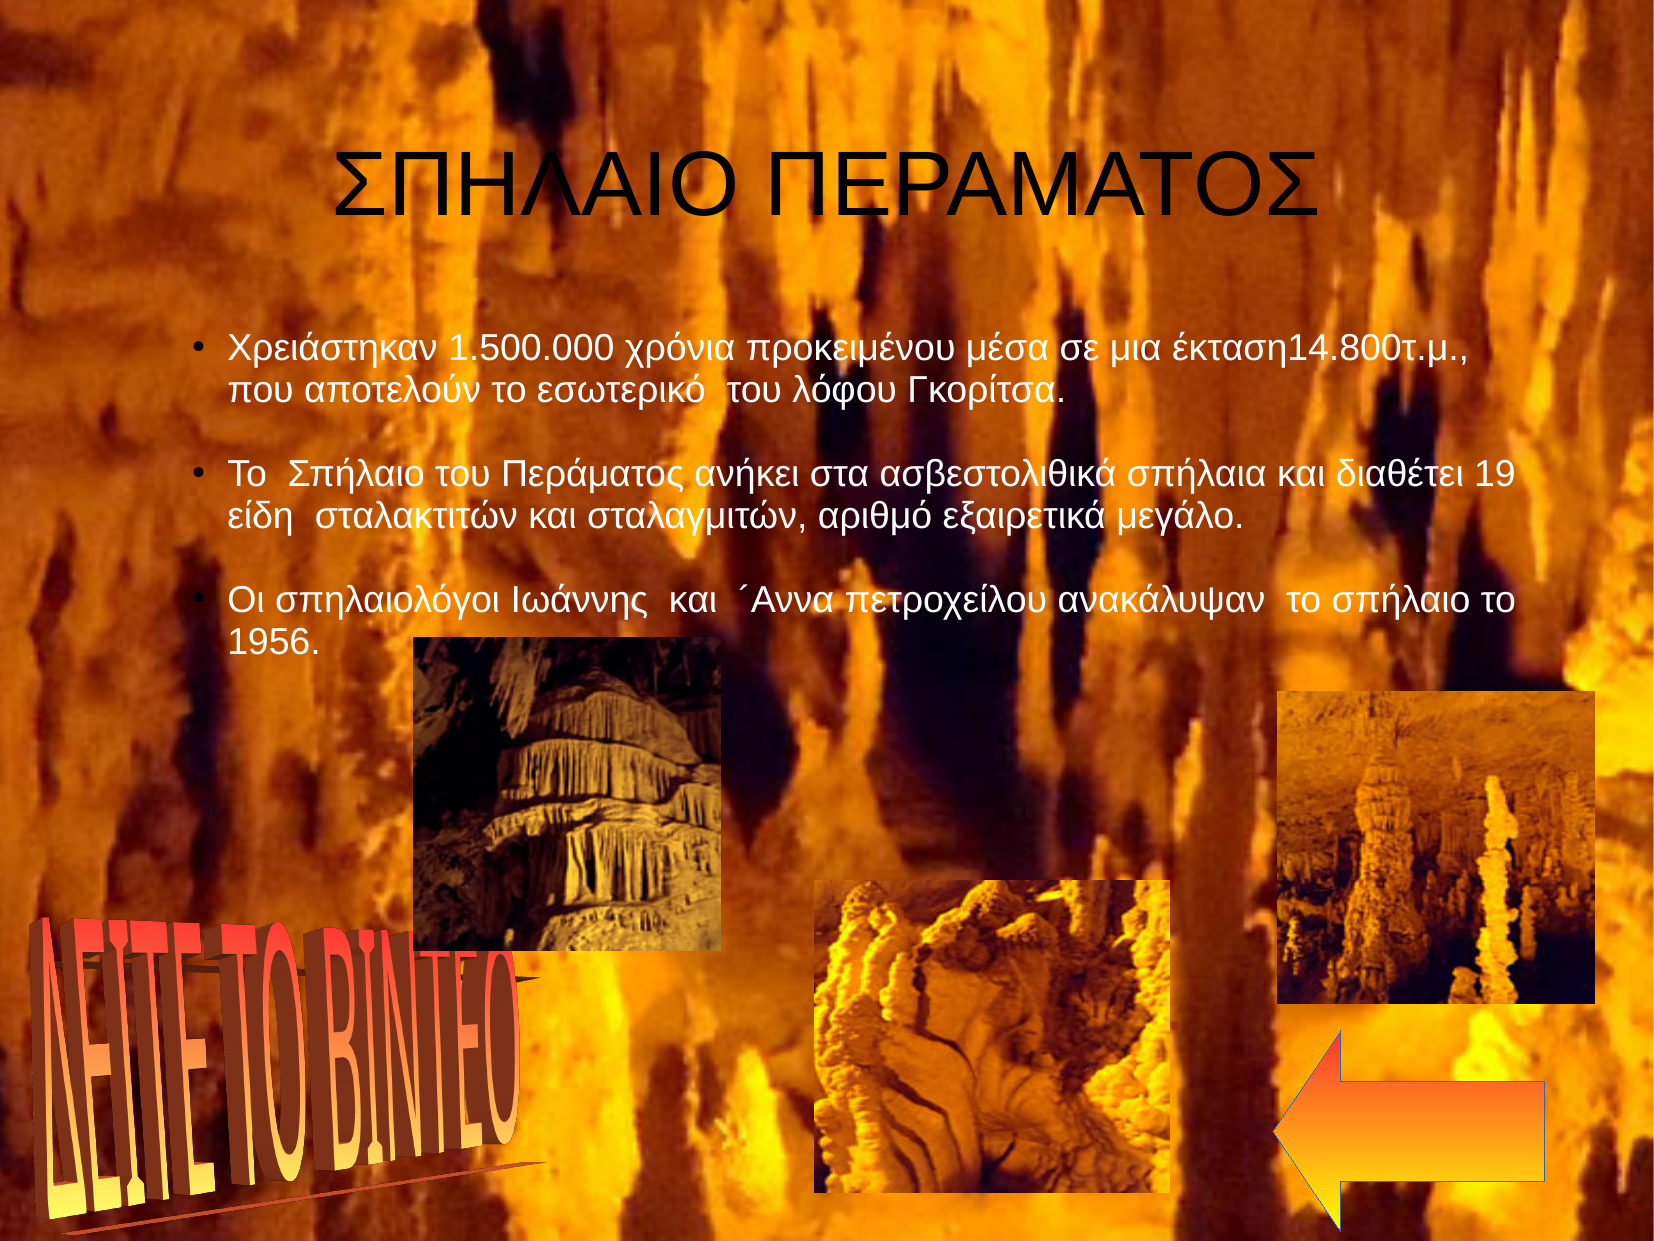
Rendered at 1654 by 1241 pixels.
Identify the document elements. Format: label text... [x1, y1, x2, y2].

text_box [1272, 1030, 1545, 1232]
text_box Χρειάστηκαν 1.500.000 χρόνια προκειμένου μέσα σε μια έκταση14.800τ.μ., που αποτελούν το εσωτερικό του λόφου Γκορίτσα. Το Σπήλαιο του Περάματος ανήκει στα ασβεστολιθικά σπήλαια και διαθέτει 19 είδη σταλακτιτών και σταλαγμιτών, αριθμό εξαιρετικά μεγάλο. Οι σπηλαιολόγοι Ιωάννης και ´Αννα πετροχείλου ανακάλυψαν το σπήλαιο το 1956. [177, 318, 1536, 670]
picture [0, 0, 1654, 1241]
title ΣΠΗΛΑΙΟ ΠΕΡΑΜΑΤΟΣ [82, 49, 1571, 319]
